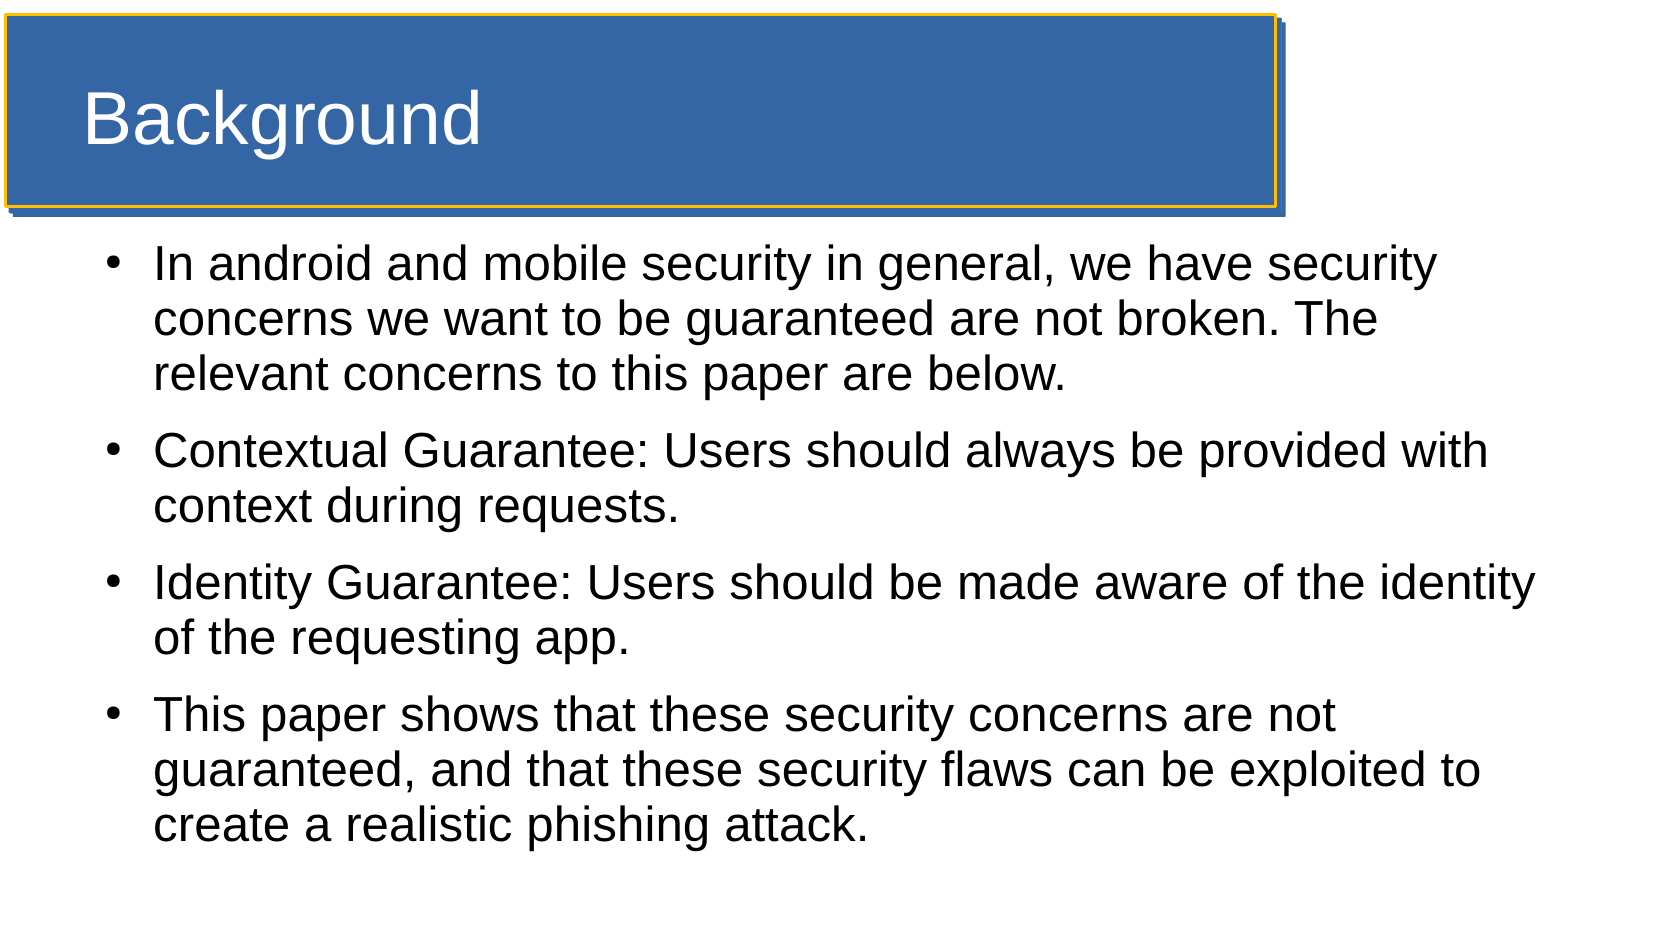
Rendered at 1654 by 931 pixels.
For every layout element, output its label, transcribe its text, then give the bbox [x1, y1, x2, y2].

list In android and mobile security in general, we have security concerns we want to be guaranteed are not broken. The relevant concerns to this paper are below. Contextual Guarantee: Users should always be provided with context during requests. Identity Guarantee: Users should be made aware of the identity of the requesting app. This paper shows that these security concerns are not guaranteed, and that these security flaws can be exploited to create a realistic phishing attack. [88, 236, 1565, 857]
title Background [82, 44, 1235, 192]
